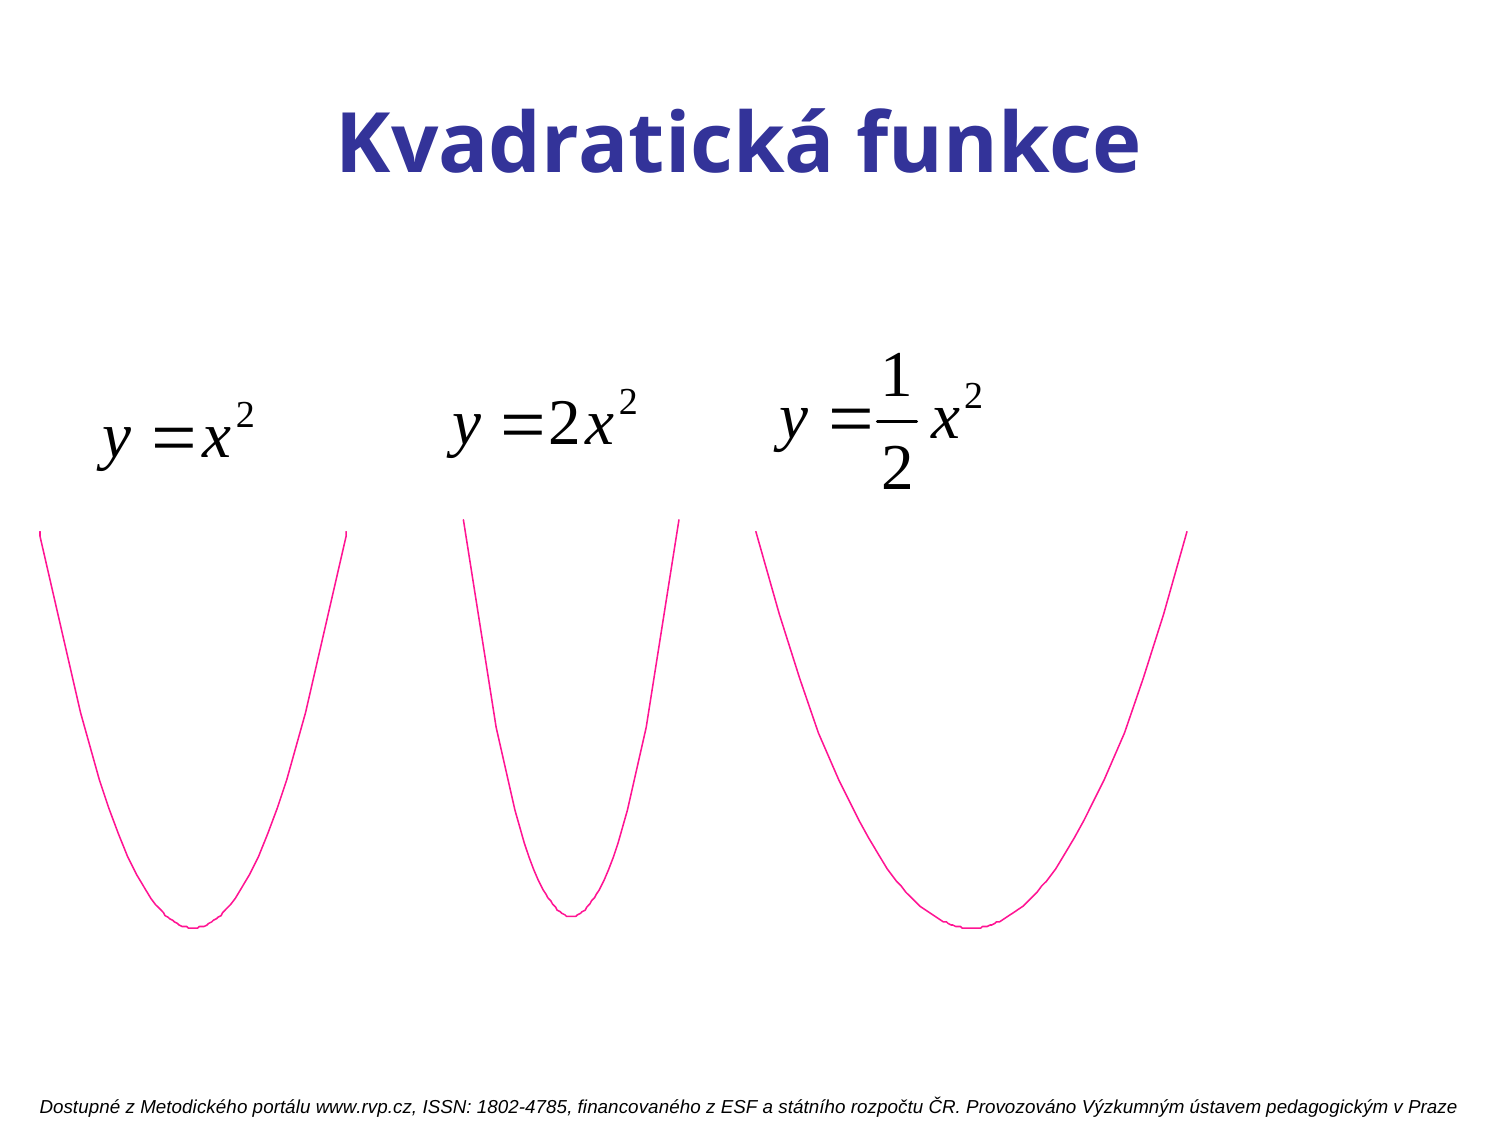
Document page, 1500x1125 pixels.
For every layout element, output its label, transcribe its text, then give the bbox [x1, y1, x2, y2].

text_box Kvadratická funkce [75, 45, 1426, 233]
picture [0, 519, 1424, 1094]
chart [436, 373, 649, 472]
chart [763, 334, 998, 504]
text_box Dostupné z Metodického portálu www.rvp.cz, ISSN: 1802-4785, financovaného z ESF a státního rozpočtu ČR. Provozováno Výzkumným ústavem pedagogickým v Praze [24, 1087, 1477, 1125]
chart [86, 386, 267, 485]
